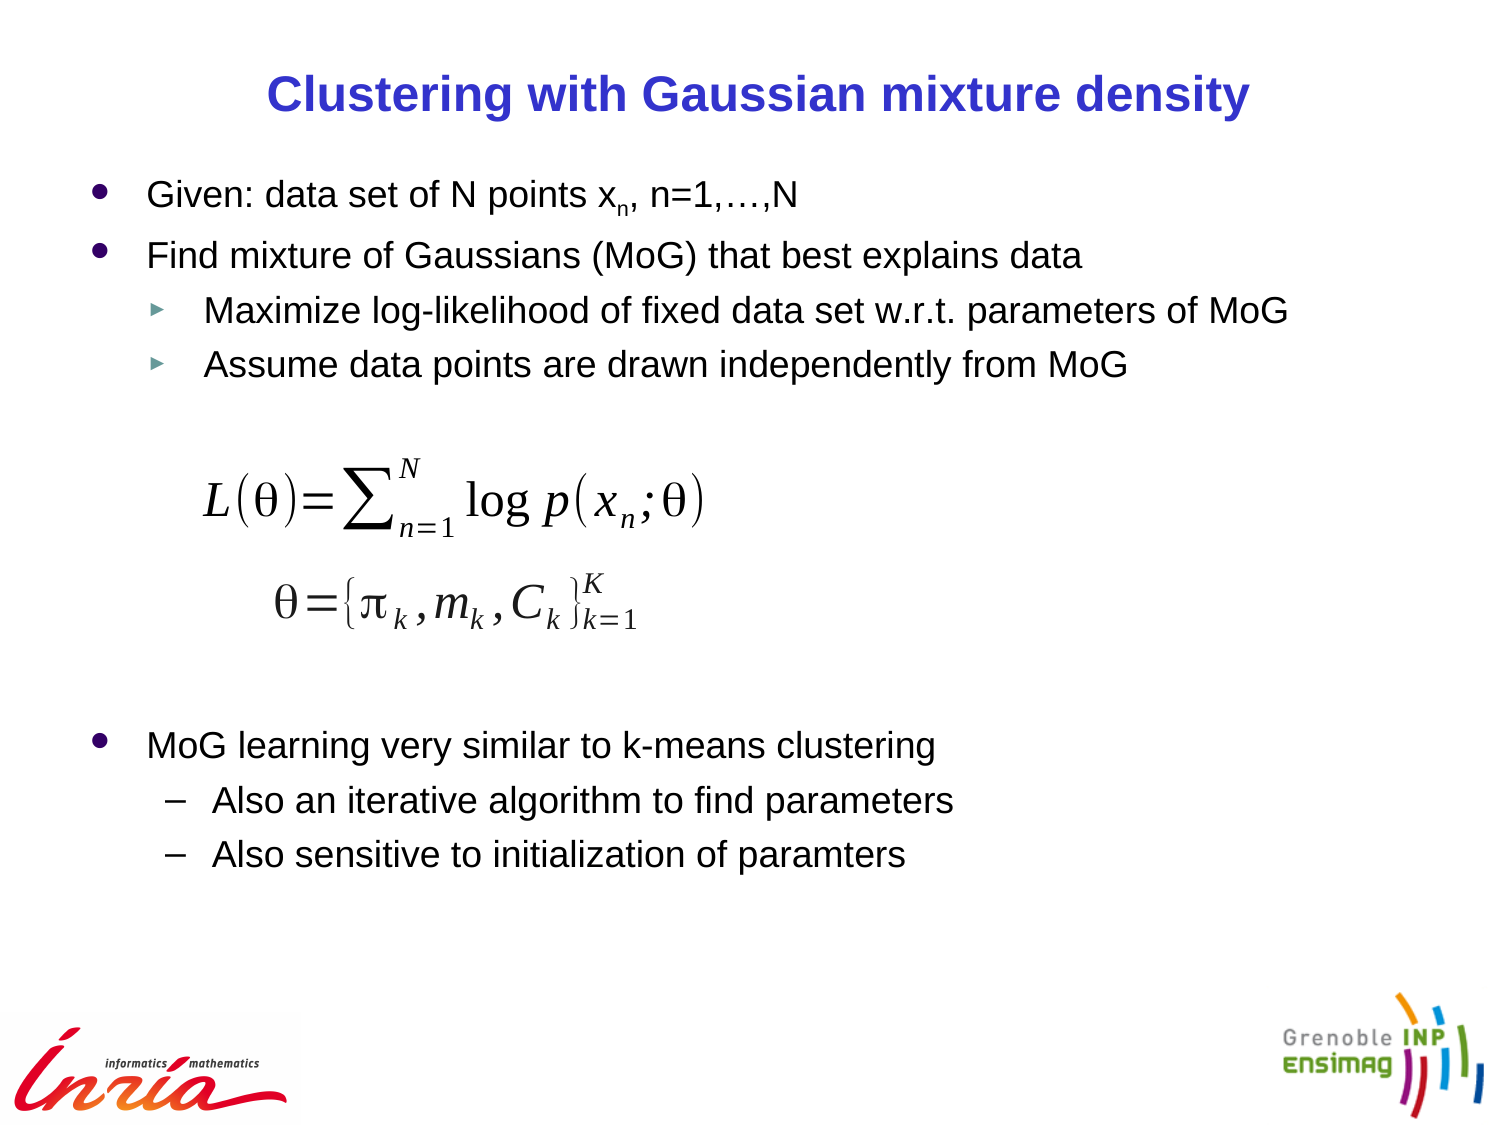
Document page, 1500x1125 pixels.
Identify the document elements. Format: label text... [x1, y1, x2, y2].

title Clustering with Gaussian mixture density [75, 45, 1426, 138]
chart [262, 567, 651, 638]
list Given: data set of N points xn, n=1,…,N Find mixture of Gaussians (MoG) that best explains data Maximize log-likelihood of fixed data set w.r.t. parameters of MoG Assume data points are drawn independently from MoG MoG learning very similar to k-means clustering Also an iterative algorithm to find parameters Also sensitive to initialization of paramters [75, 162, 1426, 1101]
chart [187, 450, 721, 545]
picture [1266, 986, 1489, 1125]
picture [0, 1012, 301, 1125]
